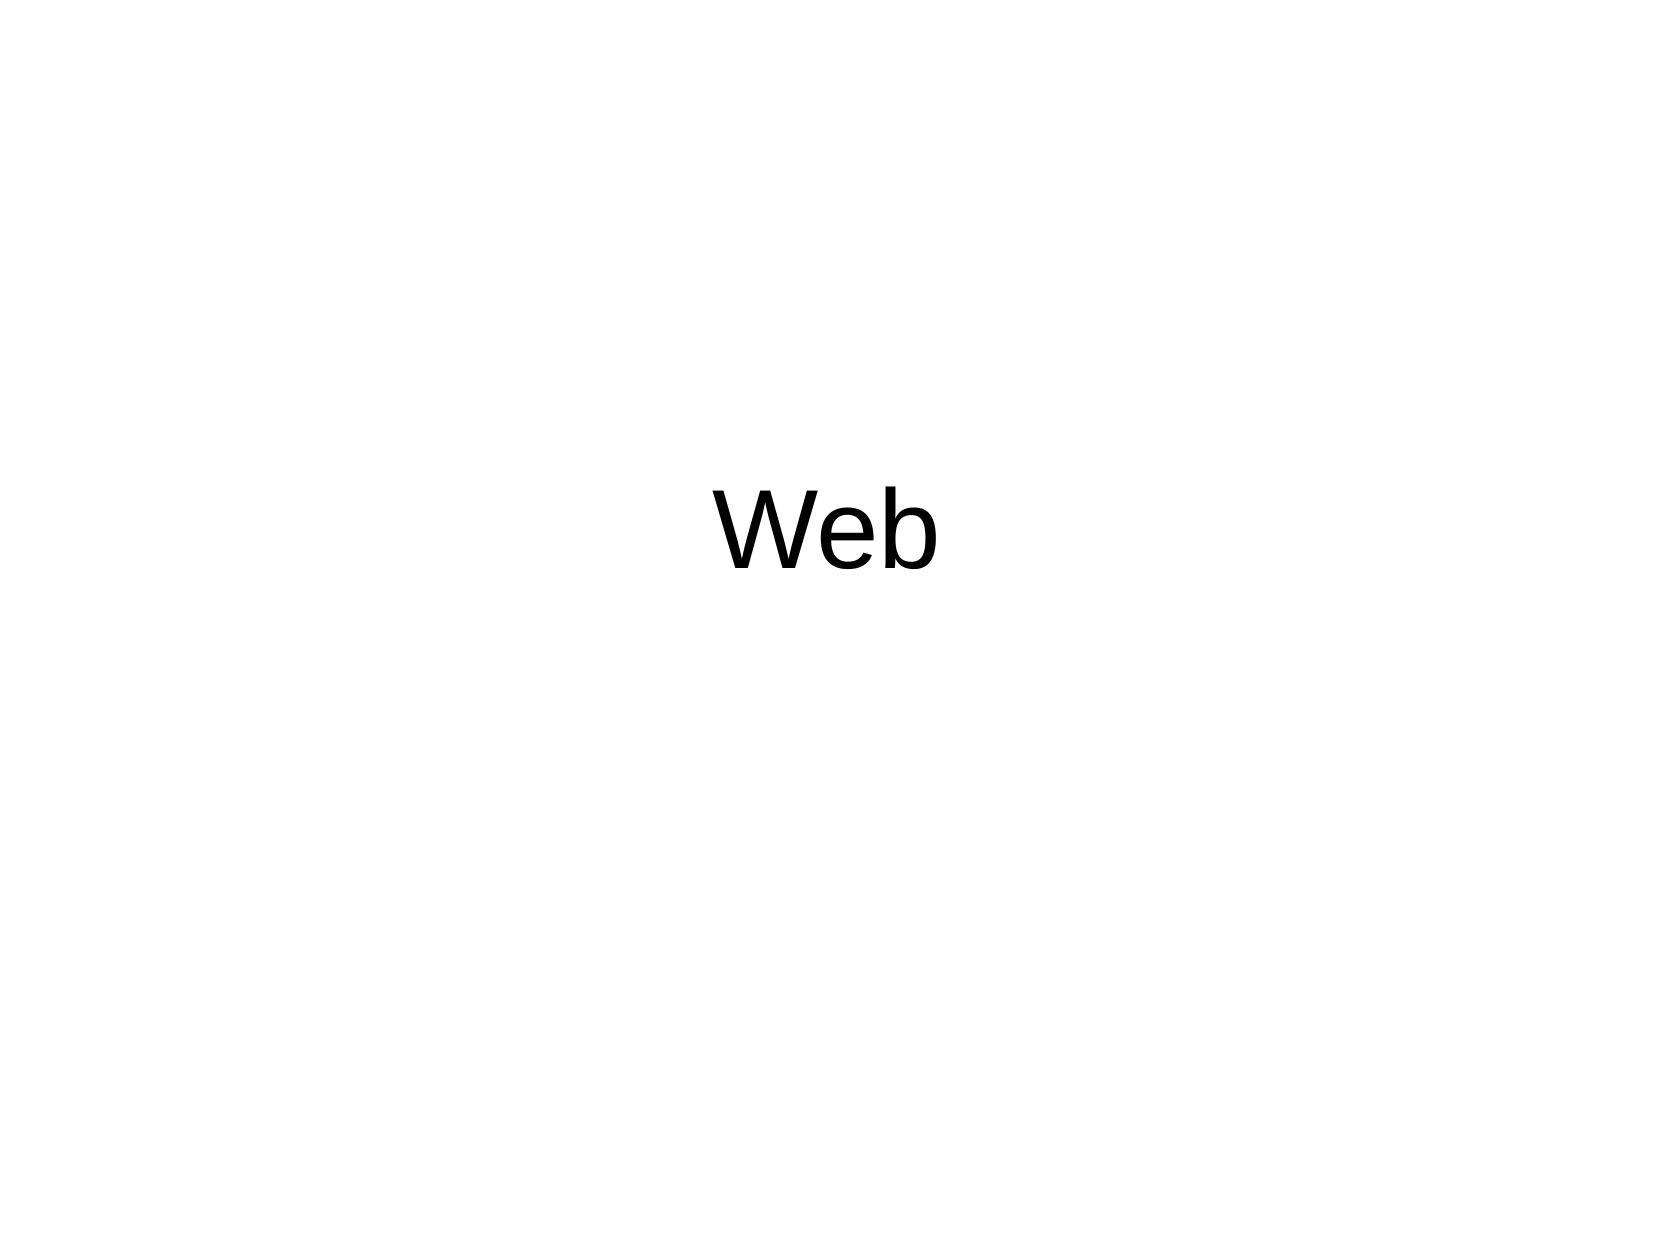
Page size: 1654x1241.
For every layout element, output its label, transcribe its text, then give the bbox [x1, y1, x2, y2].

subtitle Web [82, 49, 1571, 1010]
